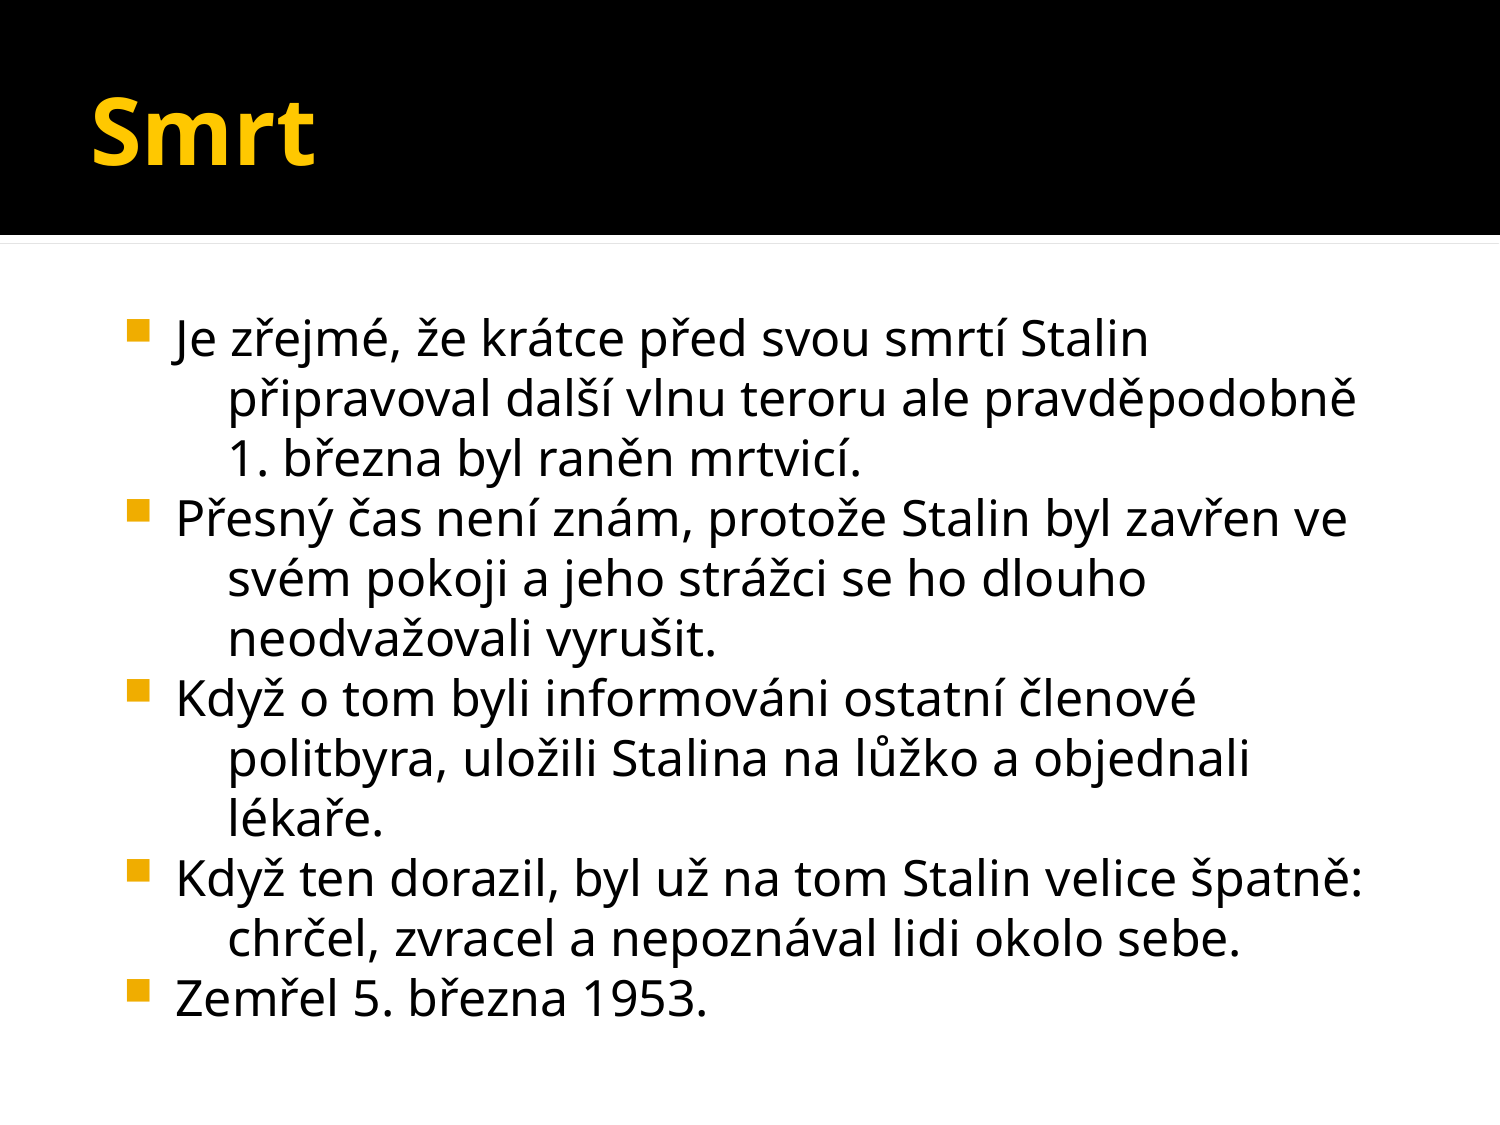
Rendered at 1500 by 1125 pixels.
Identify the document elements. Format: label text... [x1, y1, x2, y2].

title Smrt [75, 25, 1426, 232]
list Je zřejmé, že krátce před svou smrtí Stalin připravoval další vlnu teroru ale pravděpodobně 1. března byl raněn mrtvicí. Přesný čas není znám, protože Stalin byl zavřen ve svém pokoji a jeho strážci se ho dlouho neodvažovali vyrušit. Když o tom byli informováni ostatní členové politbyra, uložili Stalina na lůžko a objednali lékaře. Když ten dorazil, byl už na tom Stalin velice špatně: chrčel, zvracel a nepoznával lidi okolo sebe. Zemřel 5. března 1953. [75, 291, 1426, 1051]
